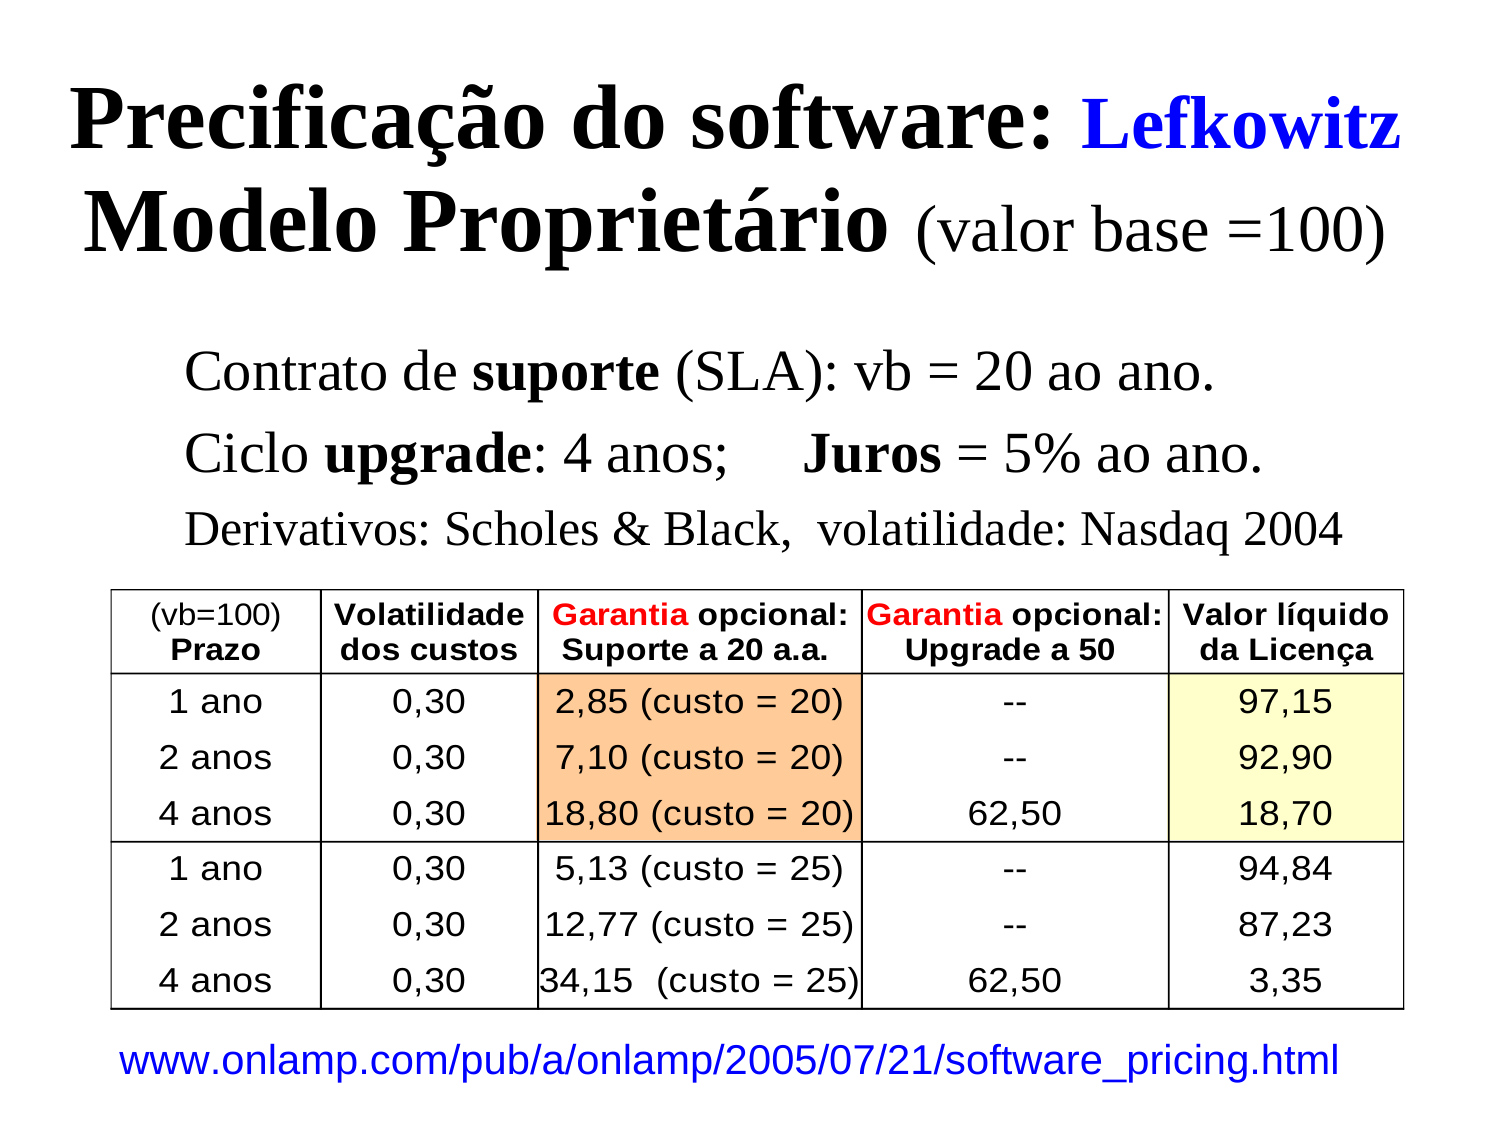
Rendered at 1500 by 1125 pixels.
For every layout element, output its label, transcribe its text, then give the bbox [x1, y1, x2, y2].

text_box Contrato de suporte (SLA): vb = 20 ao ano. Ciclo upgrade: 4 anos; Juros = 5% ao ano. Derivativos: Scholes & Black, volatilidade: Nasdaq 2004 [184, 331, 1381, 570]
text_box www.onlamp.com/pub/a/onlamp/2005/07/21/software_pricing.html [119, 1034, 1376, 1086]
text_box Precificação do software: Lefkowitz Modelo Proprietário (valor base =100) [52, 52, 1420, 280]
chart [110, 570, 1405, 1016]
